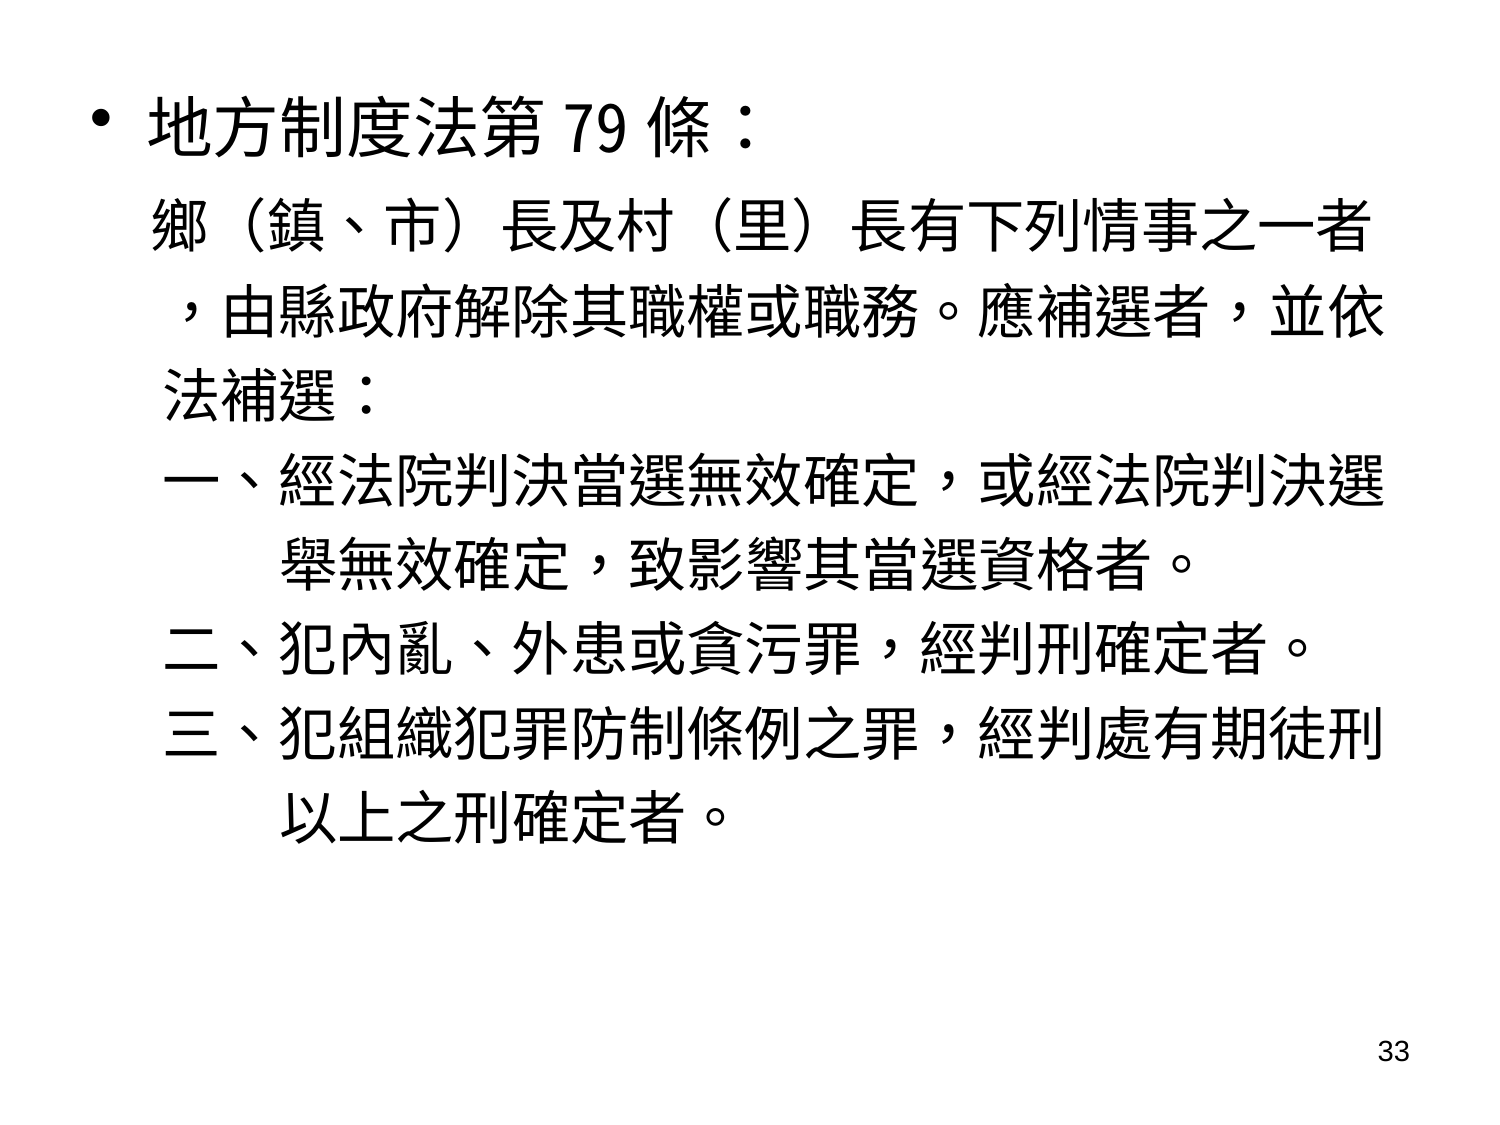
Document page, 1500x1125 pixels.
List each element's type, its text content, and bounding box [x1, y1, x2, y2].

list 地方制度法第79條： 鄉（鎮、市）長及村（里）長有下列情事之一者 ，由縣政府解除其職權或職務。應補選者，並依 法補選： 一、經法院判決當選無效確定，或經法院判決選 舉無效確定，致影響其當選資格者。 二、犯內亂、外患或貪污罪，經判刑確定者。 三、犯組織犯罪防制條例之罪，經判處有期徒刑 以上之刑確定者。 [75, 78, 1426, 1005]
